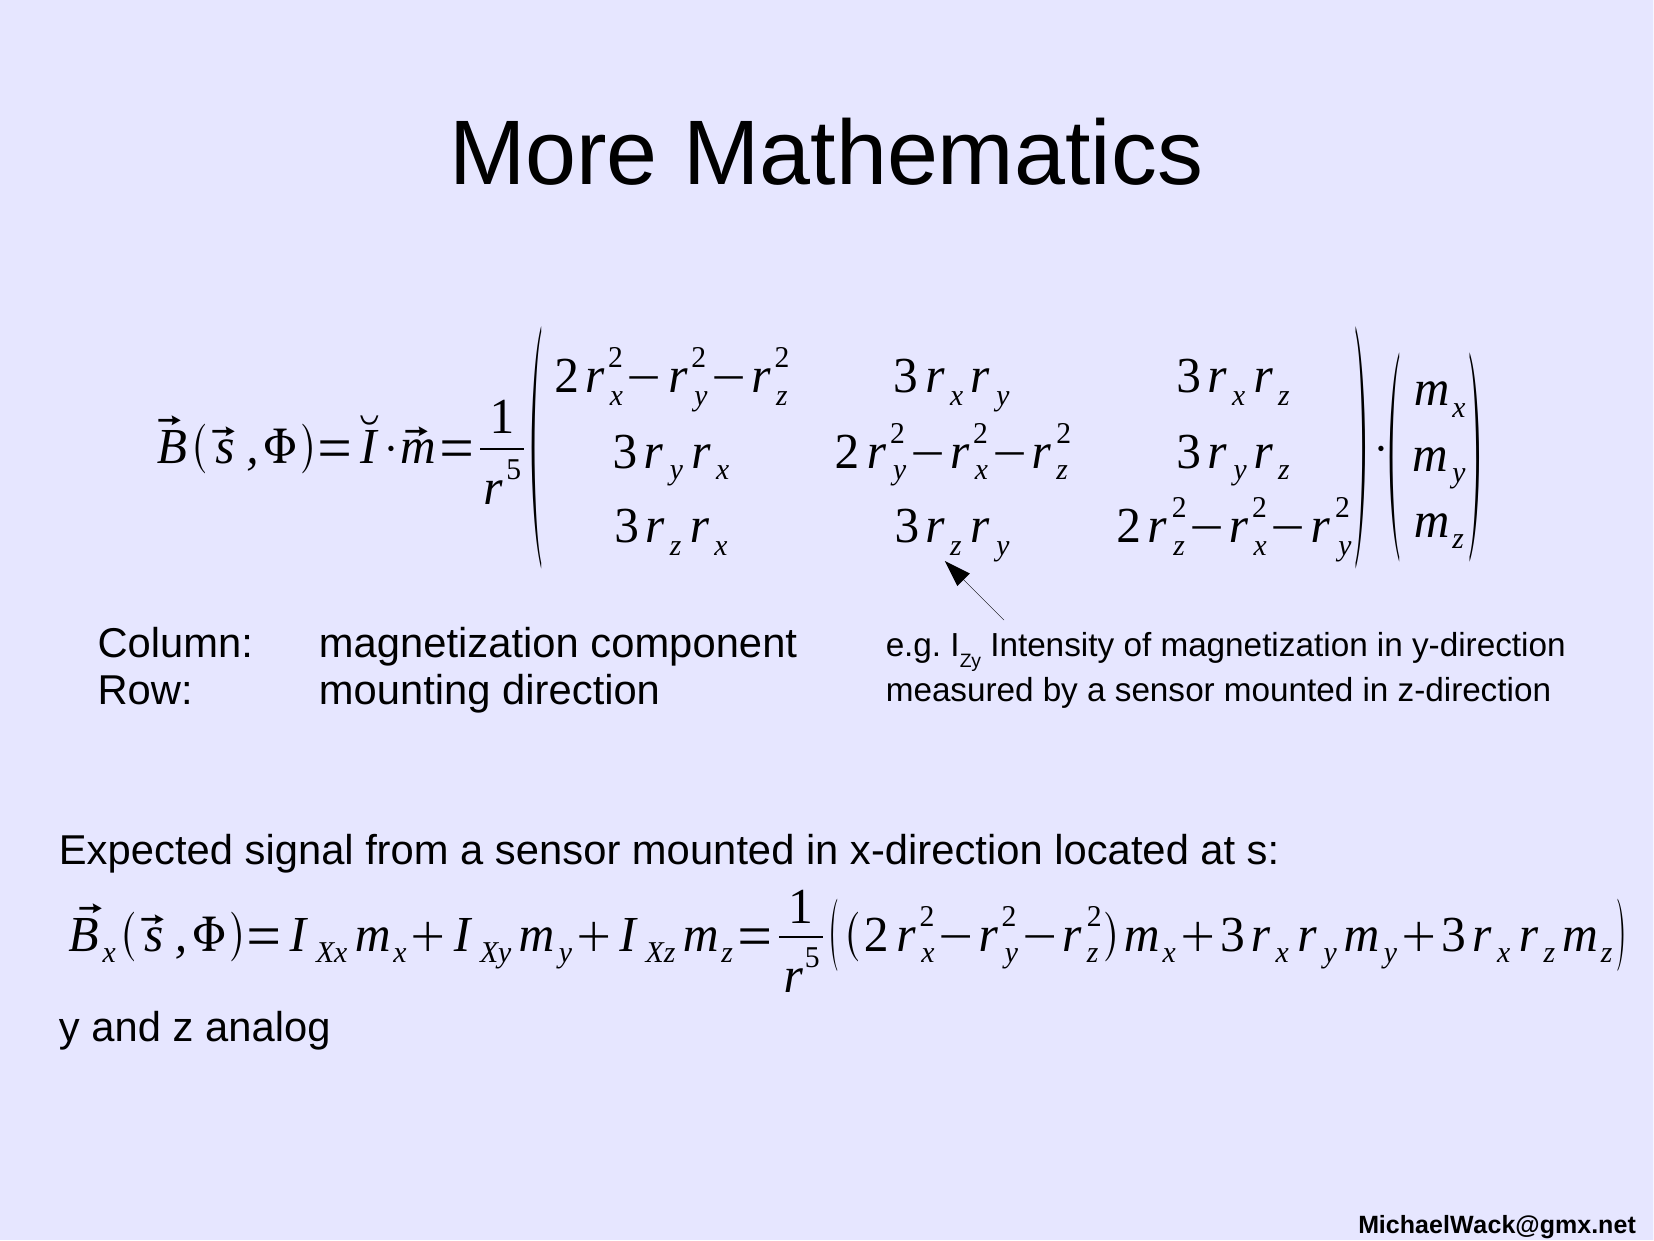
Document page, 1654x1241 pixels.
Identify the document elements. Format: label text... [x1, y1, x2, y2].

chart [147, 324, 1497, 573]
title More Mathematics [82, 49, 1571, 257]
text_box e.g. IZy Intensity of magnetization in y-direction measured by a sensor mounted in z-direction [885, 626, 1566, 709]
text_box Column: magnetization component Row: mounting direction [97, 620, 798, 714]
text_box y and z analog [59, 1003, 331, 1051]
text_box Expected signal from a sensor mounted in x-direction located at s: [59, 826, 1280, 874]
chart [59, 877, 1638, 1004]
